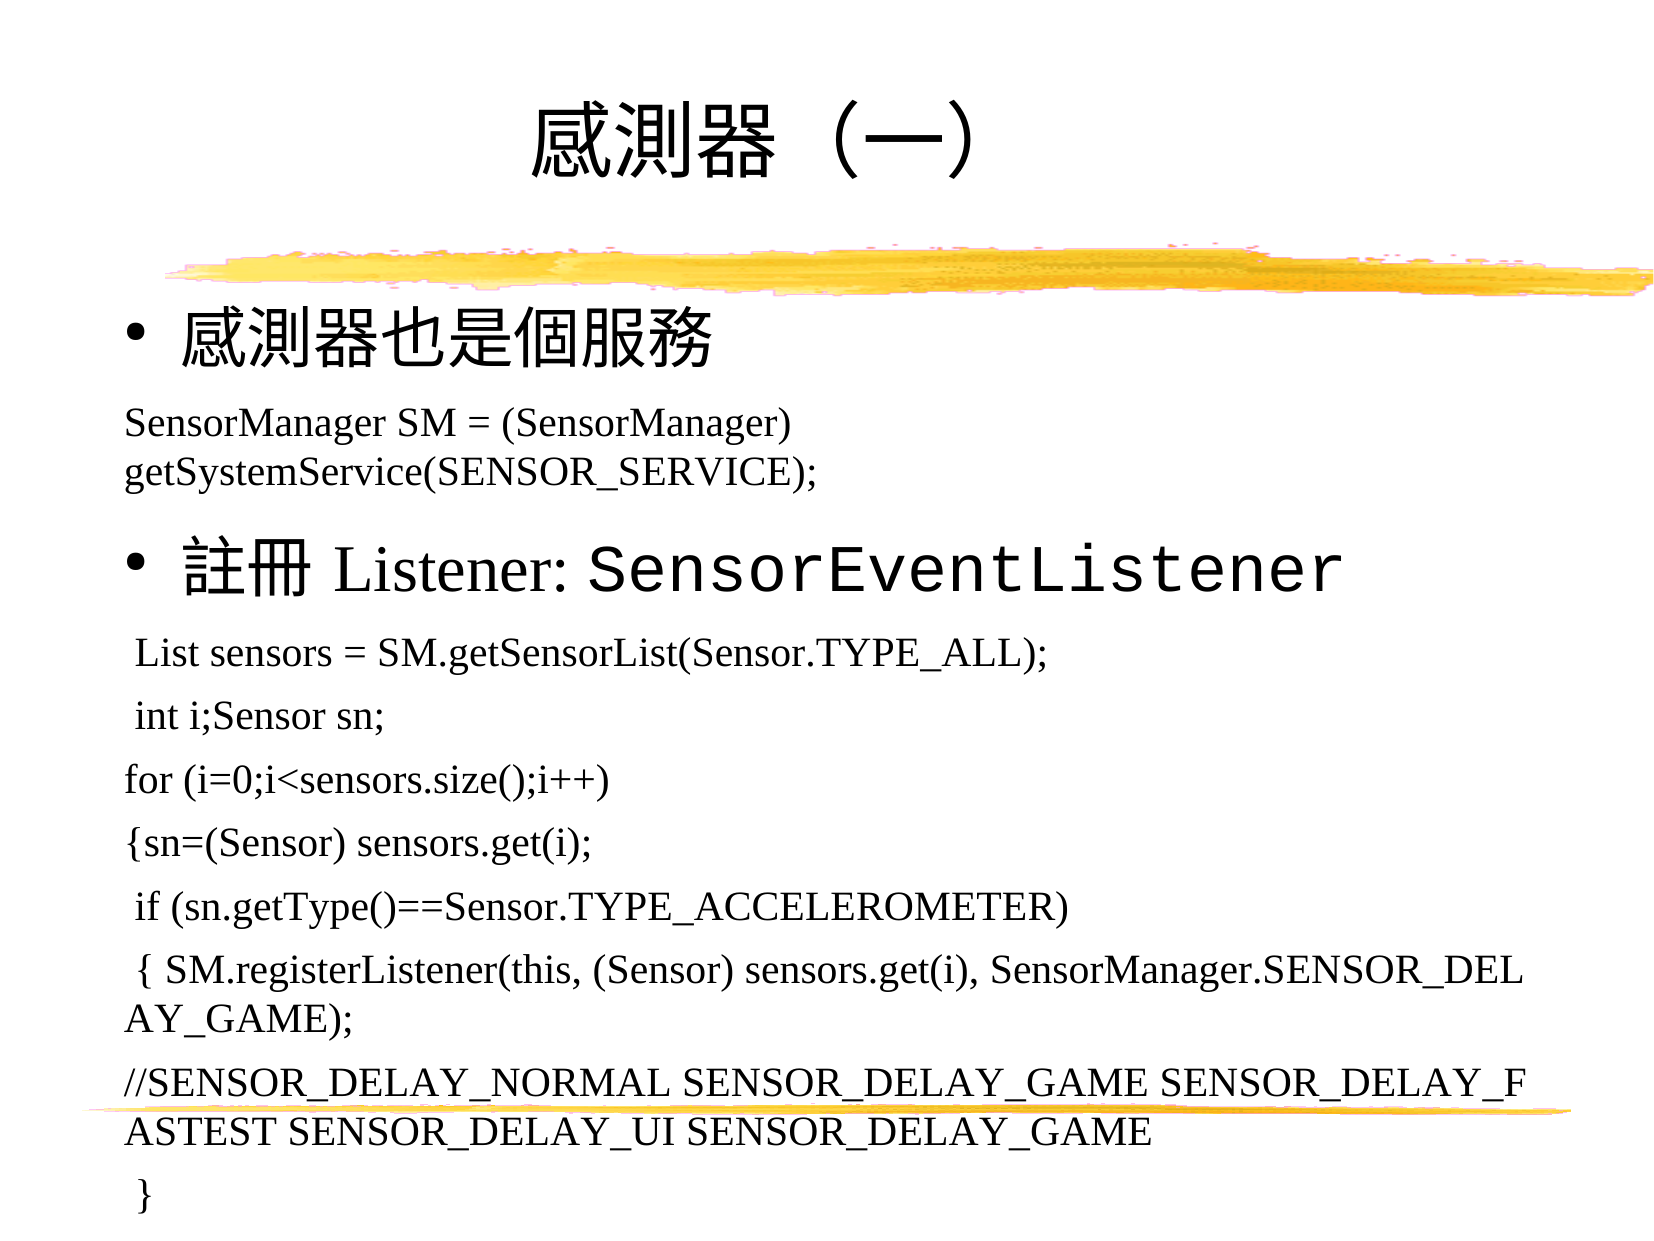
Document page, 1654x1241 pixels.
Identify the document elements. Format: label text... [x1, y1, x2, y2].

list 感測器也是個服務 SensorManager SM = (SensorManager) getSystemService(SENSOR_SERVICE); 註冊Listener: SensorEventListener List sensors = SM.getSensorList(Sensor.TYPE_ALL); int i;Sensor sn; for (i=0;i<sensors.size();i++) {sn=(Sensor) sensors.get(i); if (sn.getType()==Sensor.TYPE_ACCELEROMETER) { SM.registerListener(this, (Sensor) sensors.get(i), SensorManager.SENSOR_DELAY_GAME); //SENSOR_DELAY_NORMAL SENSOR_DELAY_GAME SENSOR_DELAY_FASTEST SENSOR_DELAY_UI SENSOR_DELAY_GAME } } [124, 279, 1530, 1241]
picture [82, 1102, 124, 1117]
picture [1530, 1102, 1571, 1117]
picture [165, 237, 1654, 308]
title 感測器（一） [76, 28, 1482, 235]
